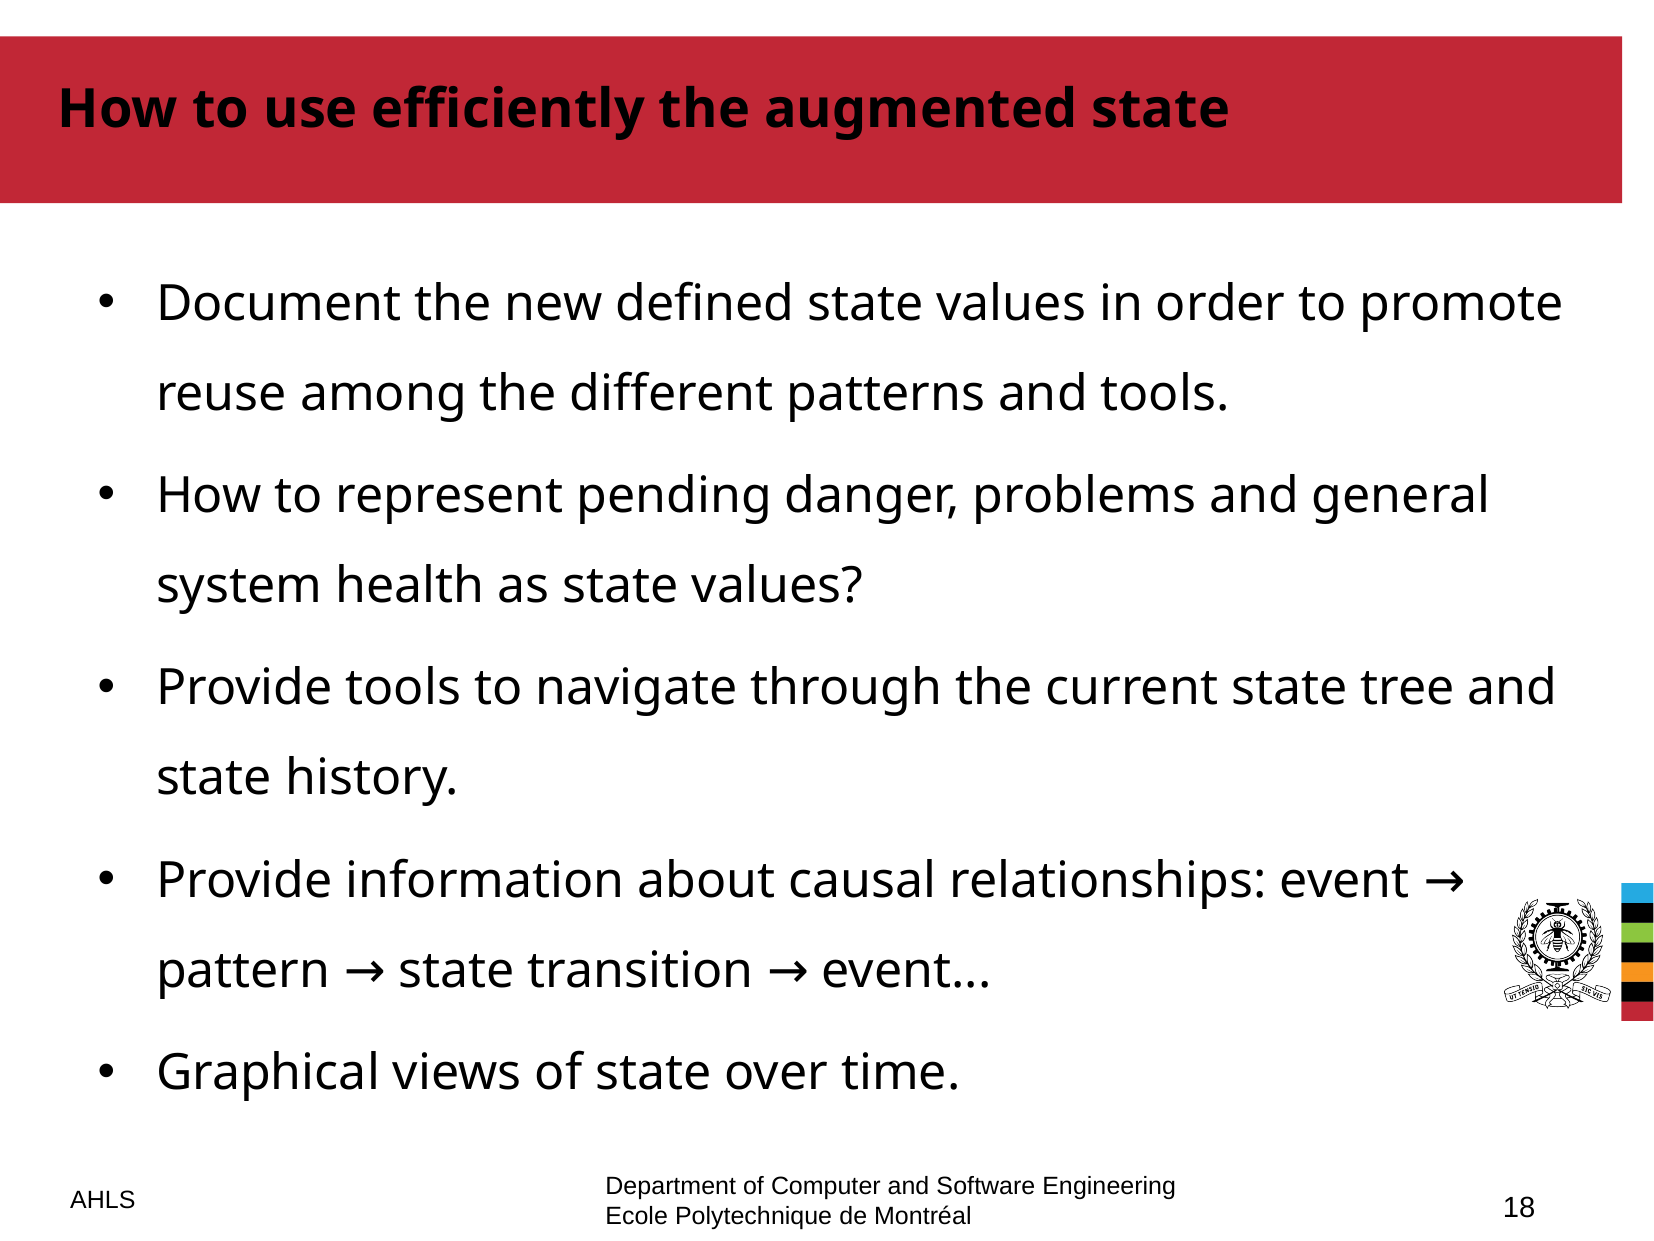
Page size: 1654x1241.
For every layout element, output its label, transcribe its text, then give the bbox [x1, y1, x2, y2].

title How to use efficiently the augmented state [23, 22, 1421, 189]
list Document the new defined state values in order to promote reuse among the different patterns and tools. How to represent pending danger, problems and general system health as state values? Provide tools to navigate through the current state tree and state history. Provide information about causal relationships: event → pattern → state transition → event... Graphical views of state over time. [82, 232, 1615, 1163]
picture [1615, 883, 1654, 1021]
